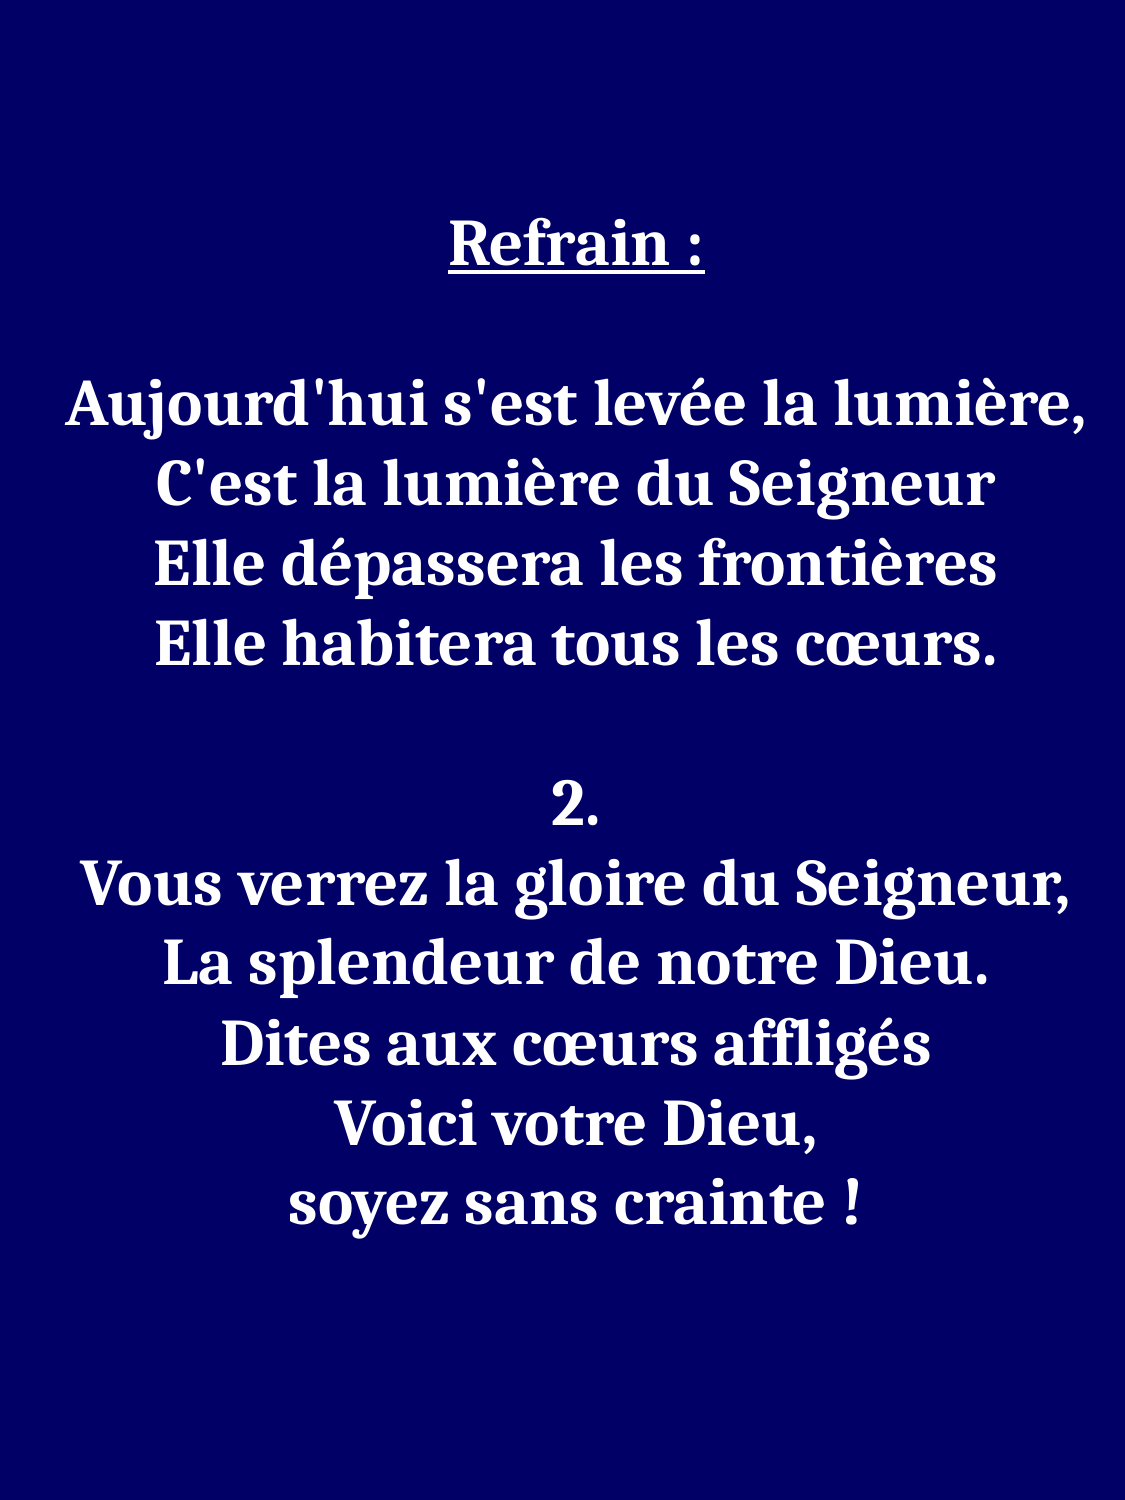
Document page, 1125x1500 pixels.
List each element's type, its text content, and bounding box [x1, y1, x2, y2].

text_box Refrain : Aujourd'hui s'est levée la lumière, C'est la lumière du Seigneur Elle dépassera les frontières Elle habitera tous les cœurs. 2. Vous verrez la gloire du Seigneur, La splendeur de notre Dieu. Dites aux cœurs affligés Voici votre Dieu, soyez sans crainte ! [0, 191, 1125, 1405]
